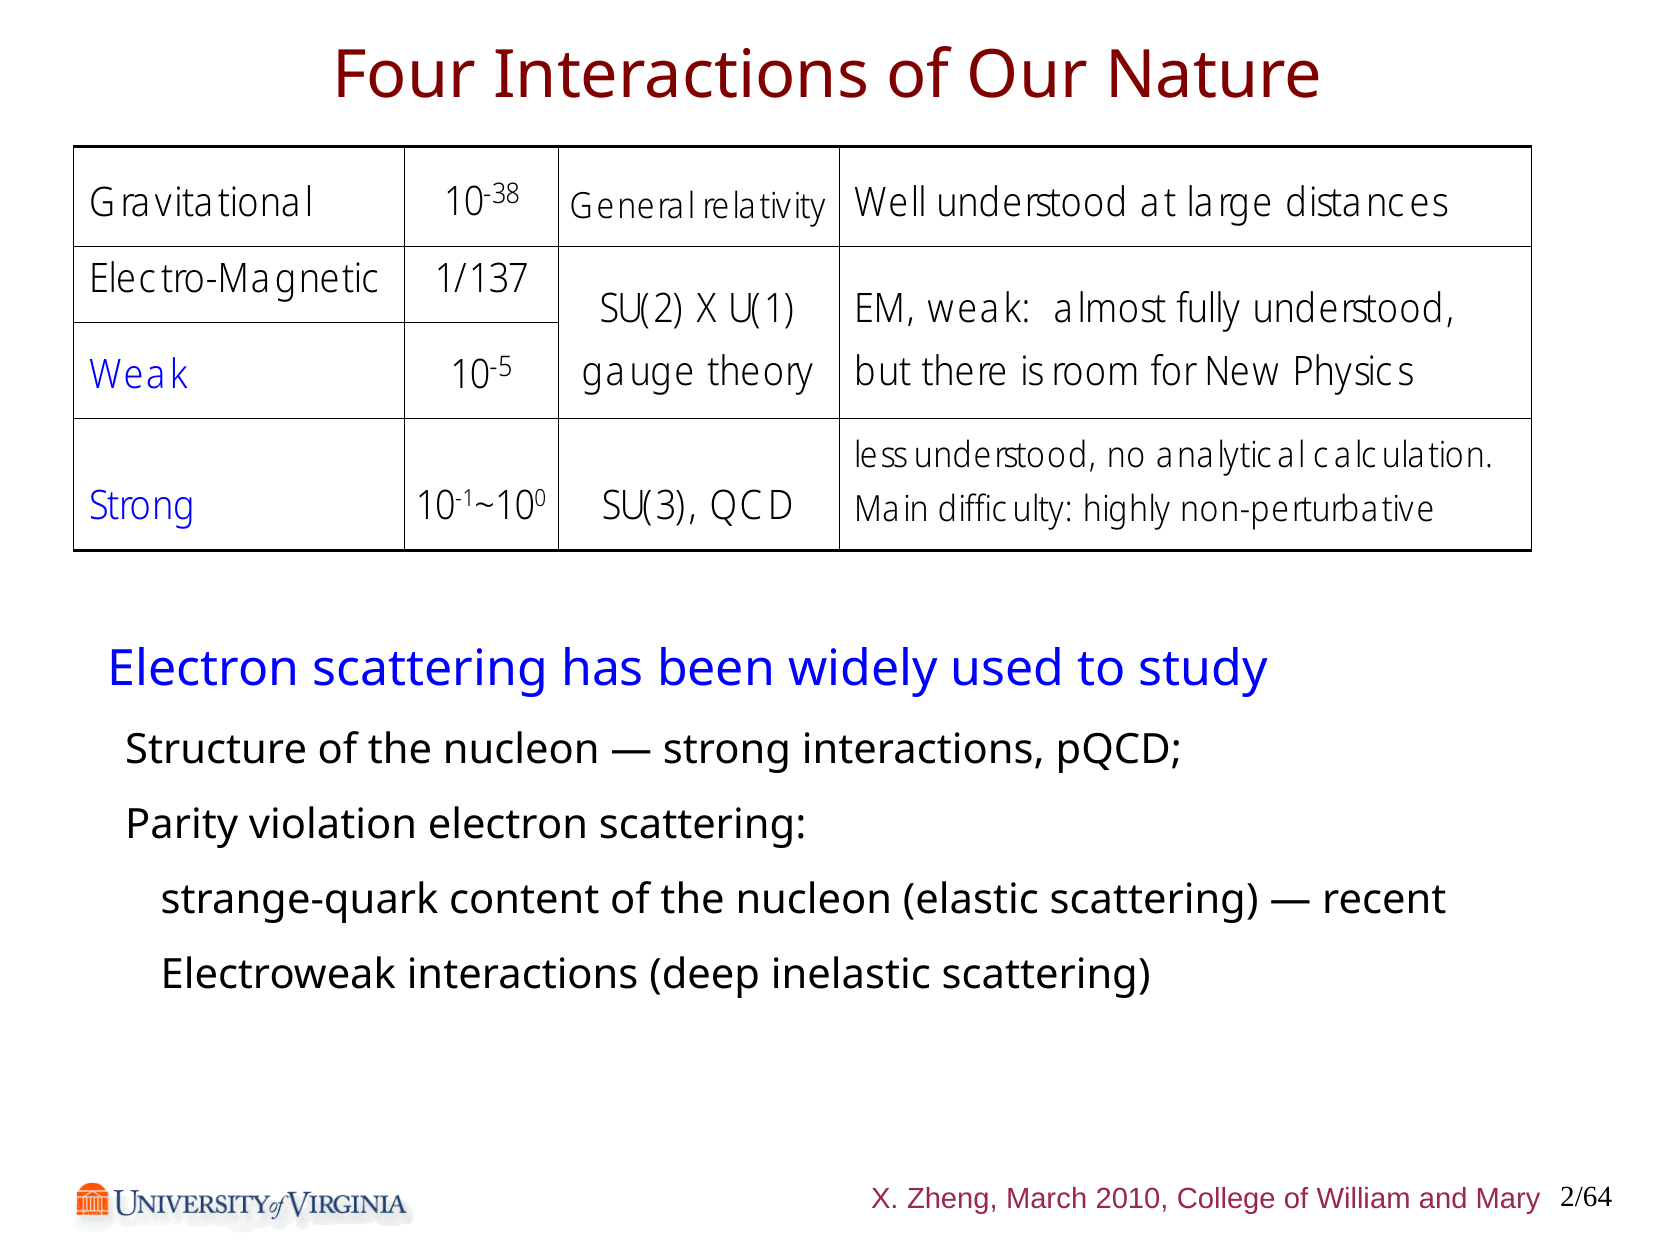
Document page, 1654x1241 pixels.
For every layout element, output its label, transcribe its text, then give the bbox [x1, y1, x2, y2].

text_box Electron scattering has been widely used to study Structure of the nucleon — strong interactions, pQCD; Parity violation electron scattering: strange-quark content of the nucleon (elastic scattering) — recent Electroweak interactions (deep inelastic scattering) [75, 624, 1576, 1082]
chart [71, 144, 1534, 552]
title Four Interactions of Our Nature [309, 22, 1346, 121]
picture [53, 1165, 427, 1241]
